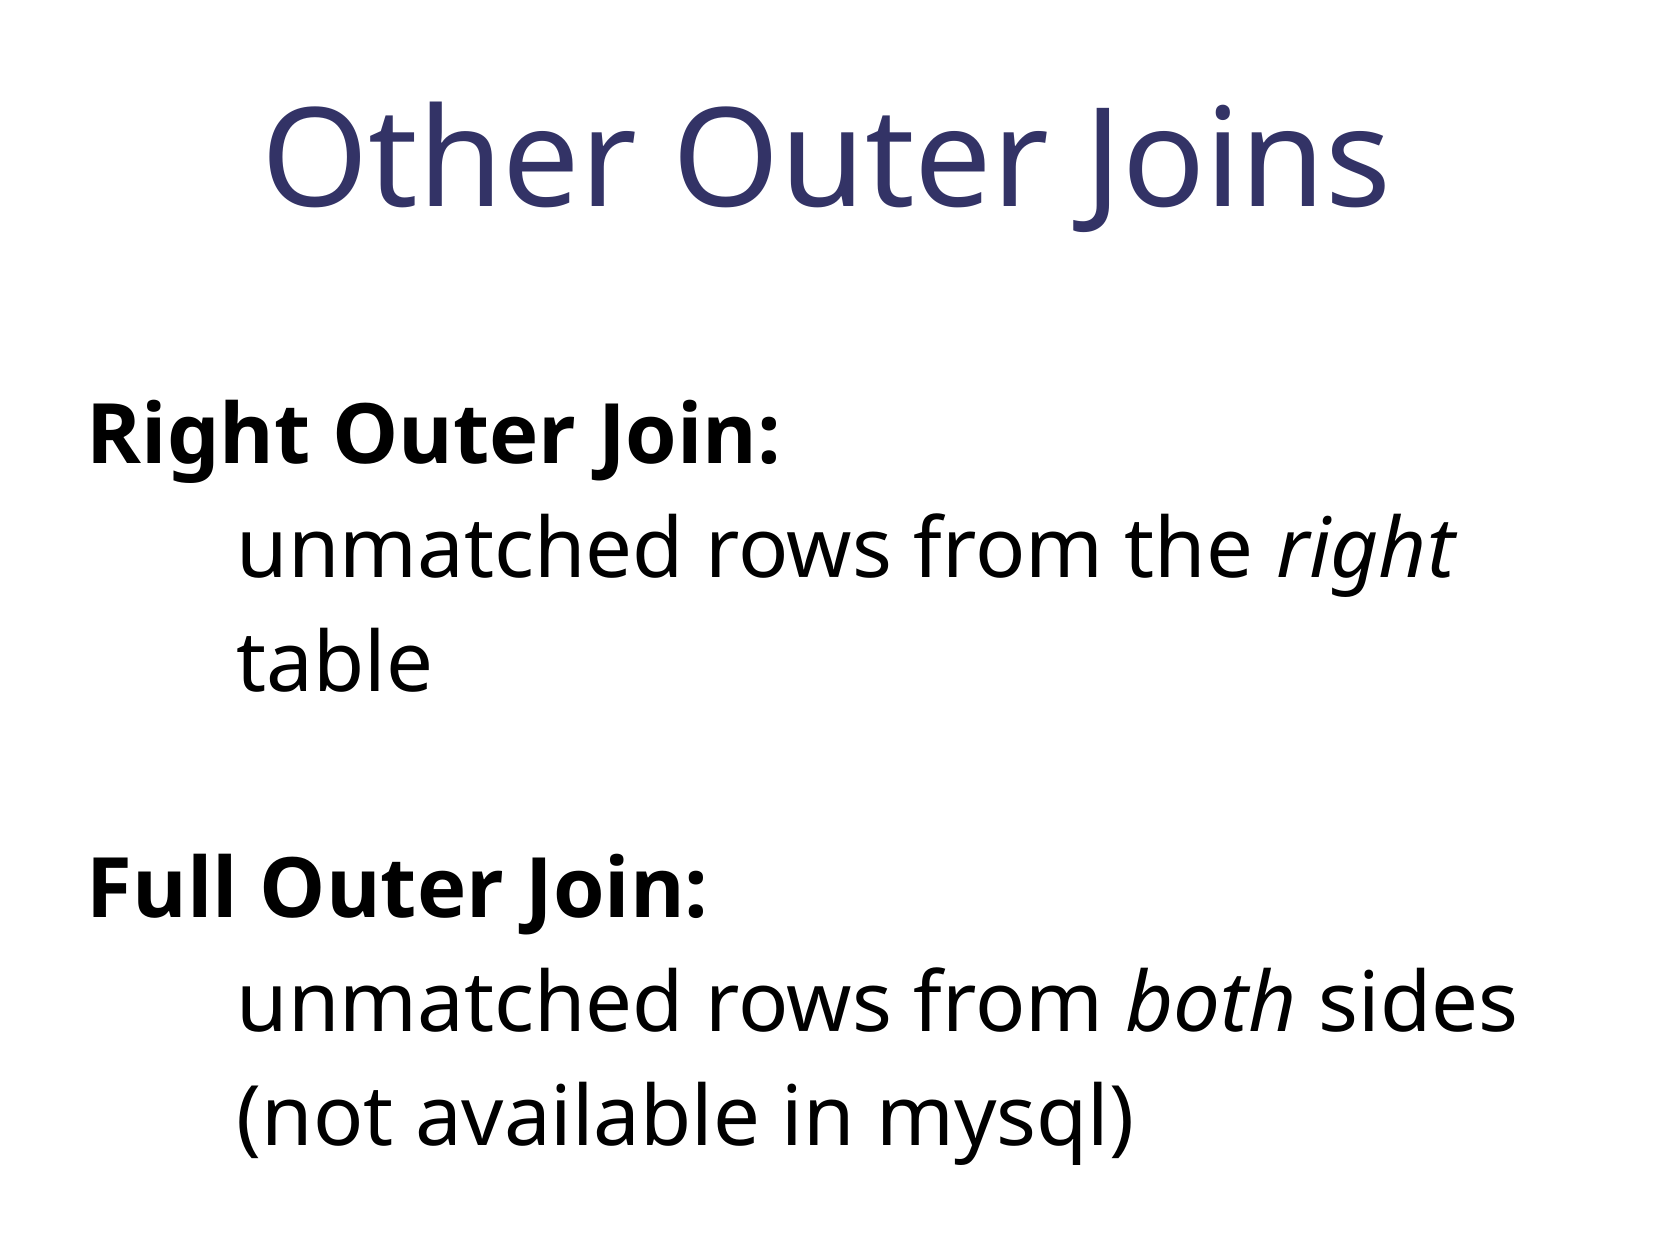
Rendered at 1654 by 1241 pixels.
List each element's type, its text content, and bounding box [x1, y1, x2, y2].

subtitle Right Outer Join: unmatched rows from the right table Full Outer Join: unmatched rows from both sides (not available in mysql) [86, 375, 1651, 1179]
title Other Outer Joins [82, 56, 1571, 250]
